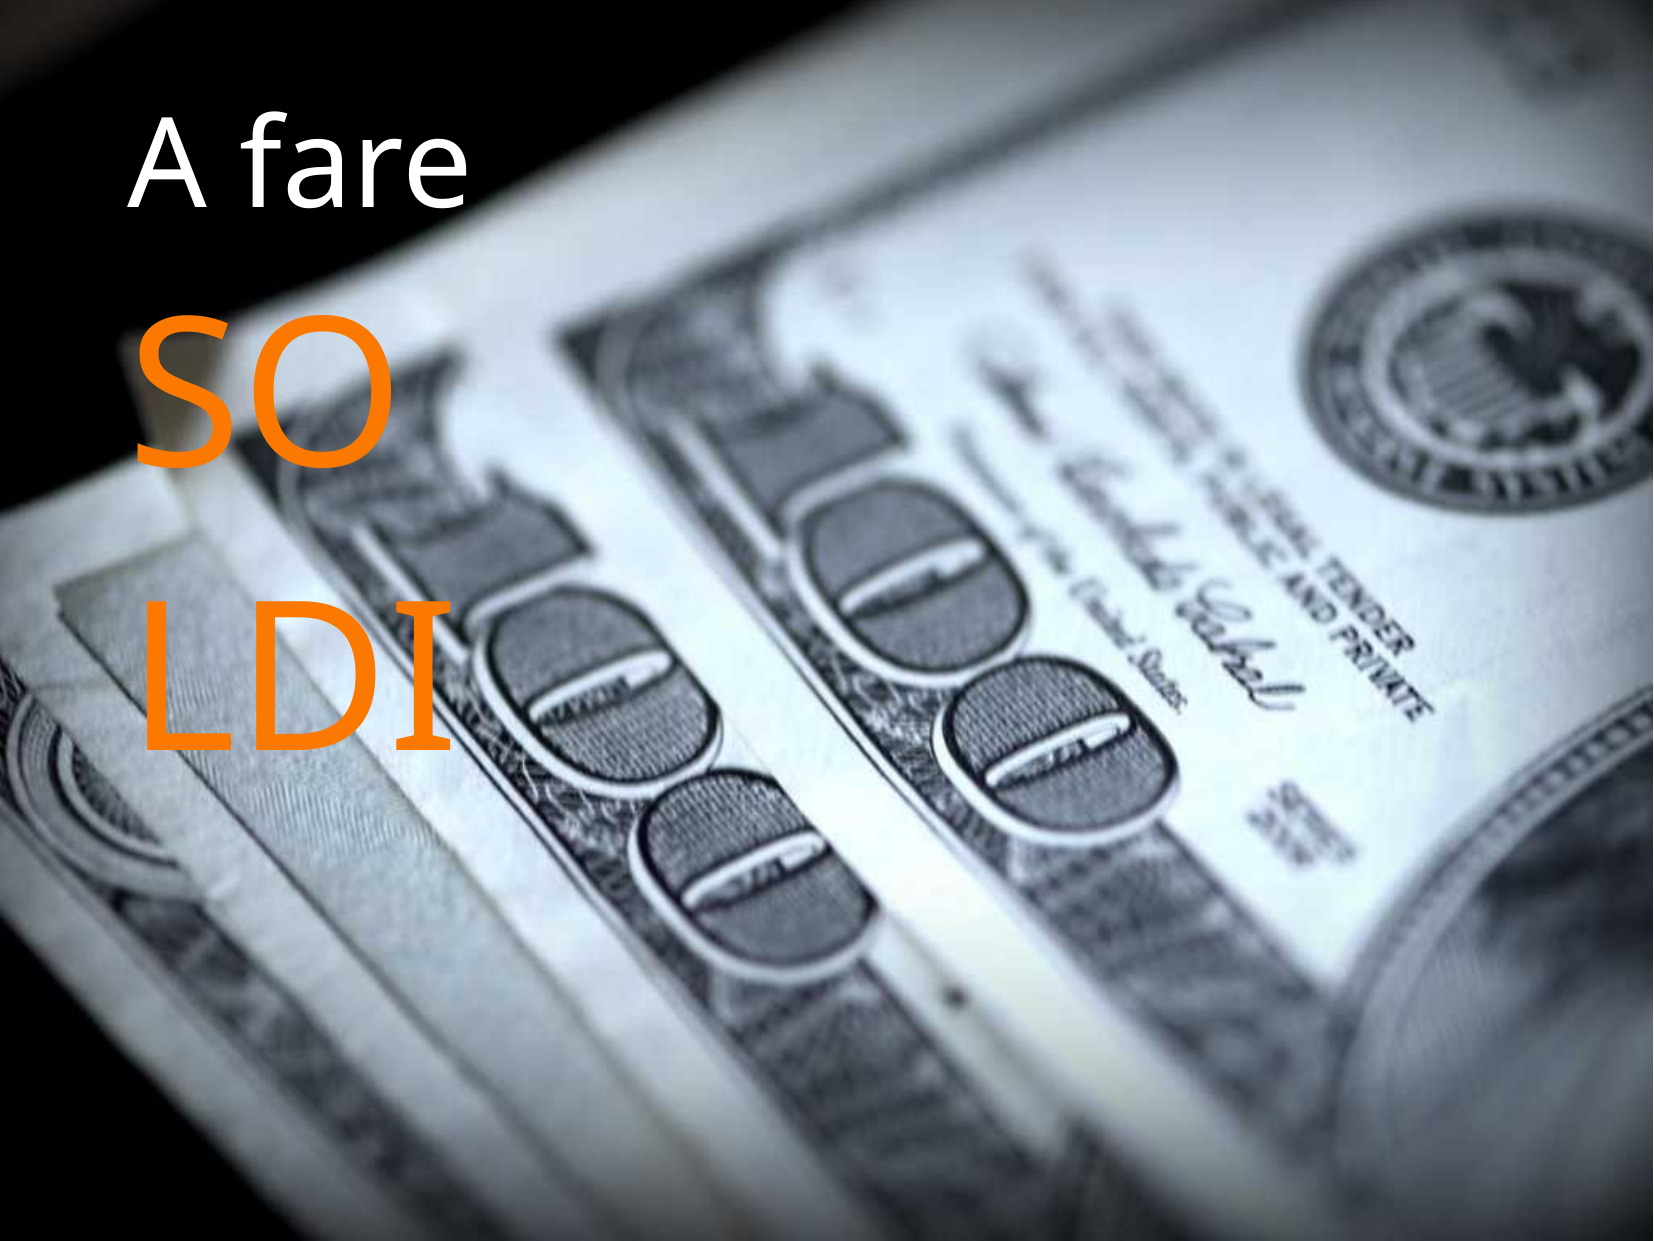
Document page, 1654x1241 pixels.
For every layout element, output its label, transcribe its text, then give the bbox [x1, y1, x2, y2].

text_box A fare SOLDI [112, 66, 526, 133]
picture [0, 0, 1653, 1241]
